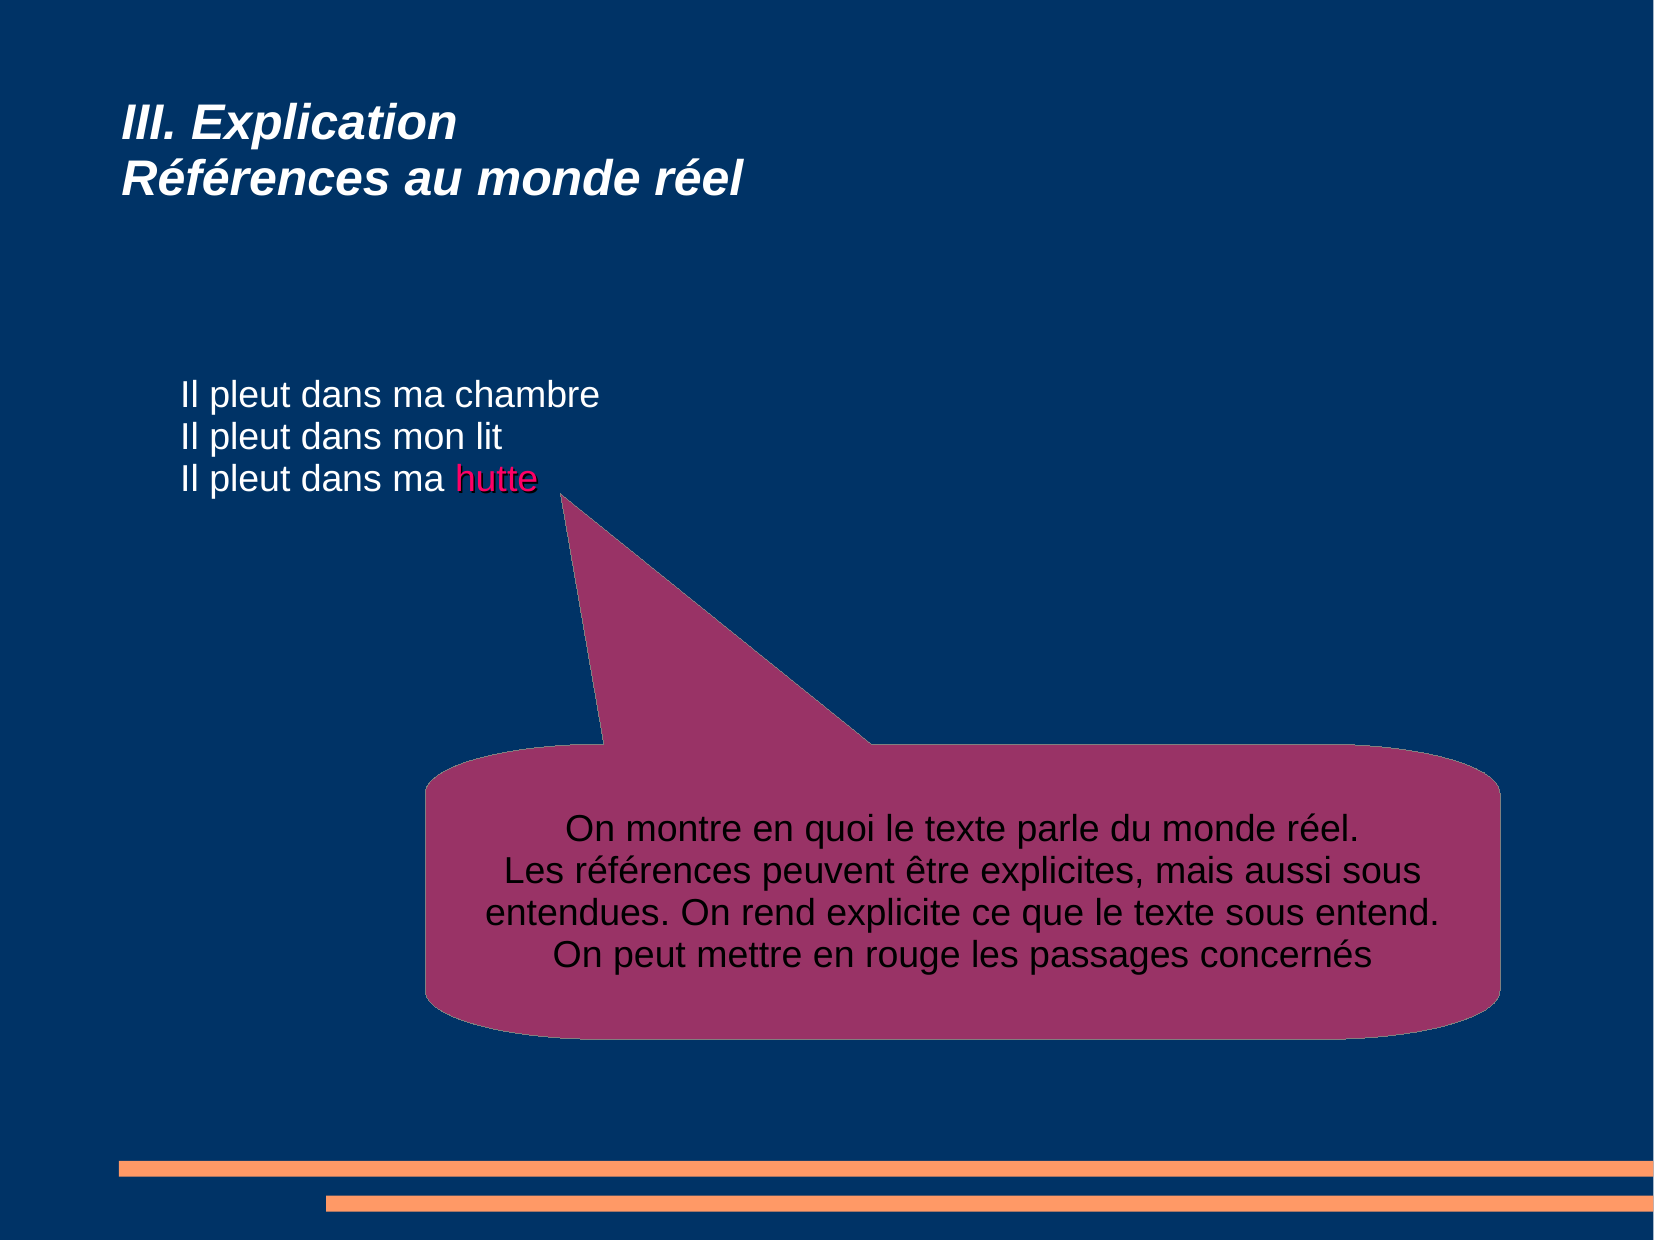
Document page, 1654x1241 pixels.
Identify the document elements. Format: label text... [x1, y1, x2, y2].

text_box On montre en quoi le texte parle du monde réel. Les références peuvent être explicites, mais aussi sous entendues. On rend explicite ce que le texte sous entend. On peut mettre en rouge les passages concernés [425, 493, 1501, 1040]
title III. Explication Références au monde réel [121, 46, 1534, 254]
text_box Il pleut dans ma chambre Il pleut dans mon lit Il pleut dans ma hutte [165, 366, 1091, 684]
